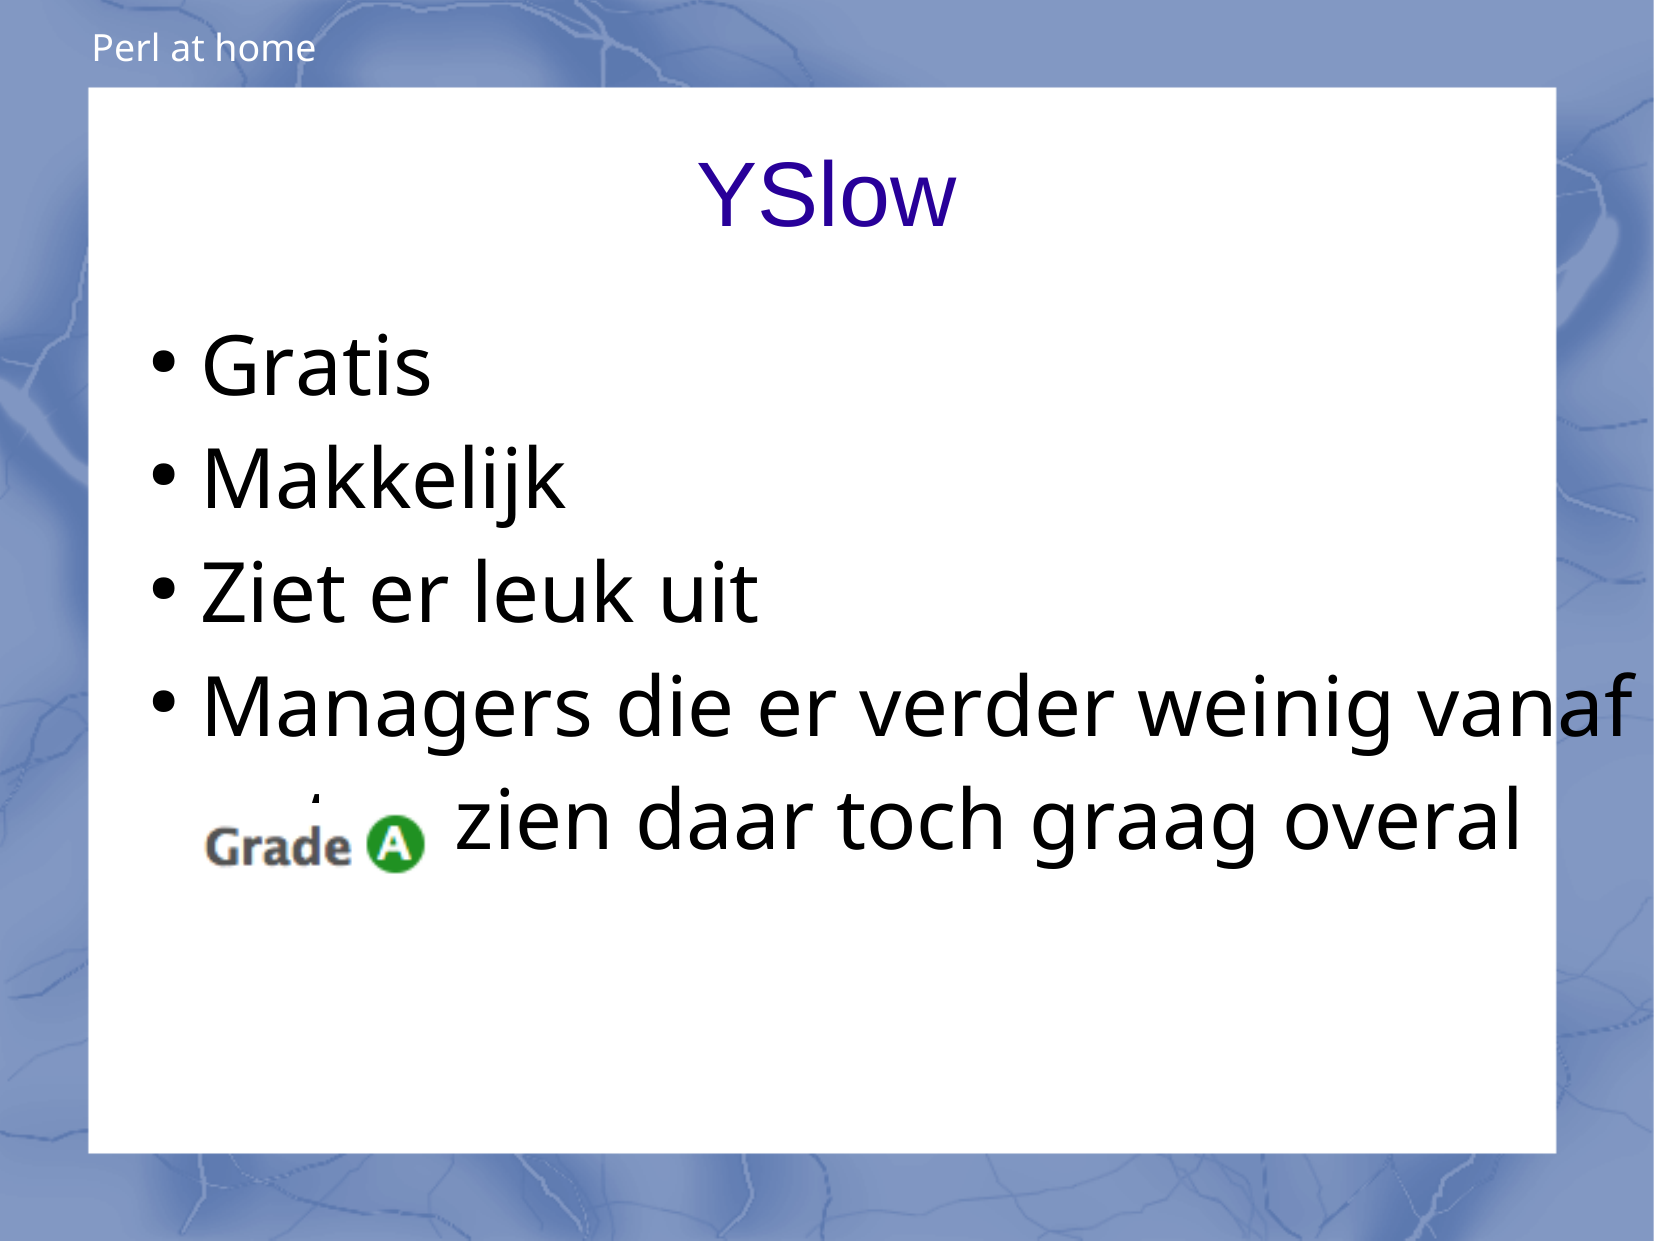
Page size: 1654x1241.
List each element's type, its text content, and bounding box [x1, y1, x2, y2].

text_box Gratis Makkelijk Ziet er leuk uit Managers die er verder weinig vanaf weten zien daar toch graag overal [123, 288, 1439, 804]
title YSlow [118, 98, 1536, 291]
picture [0, 0, 1654, 1241]
